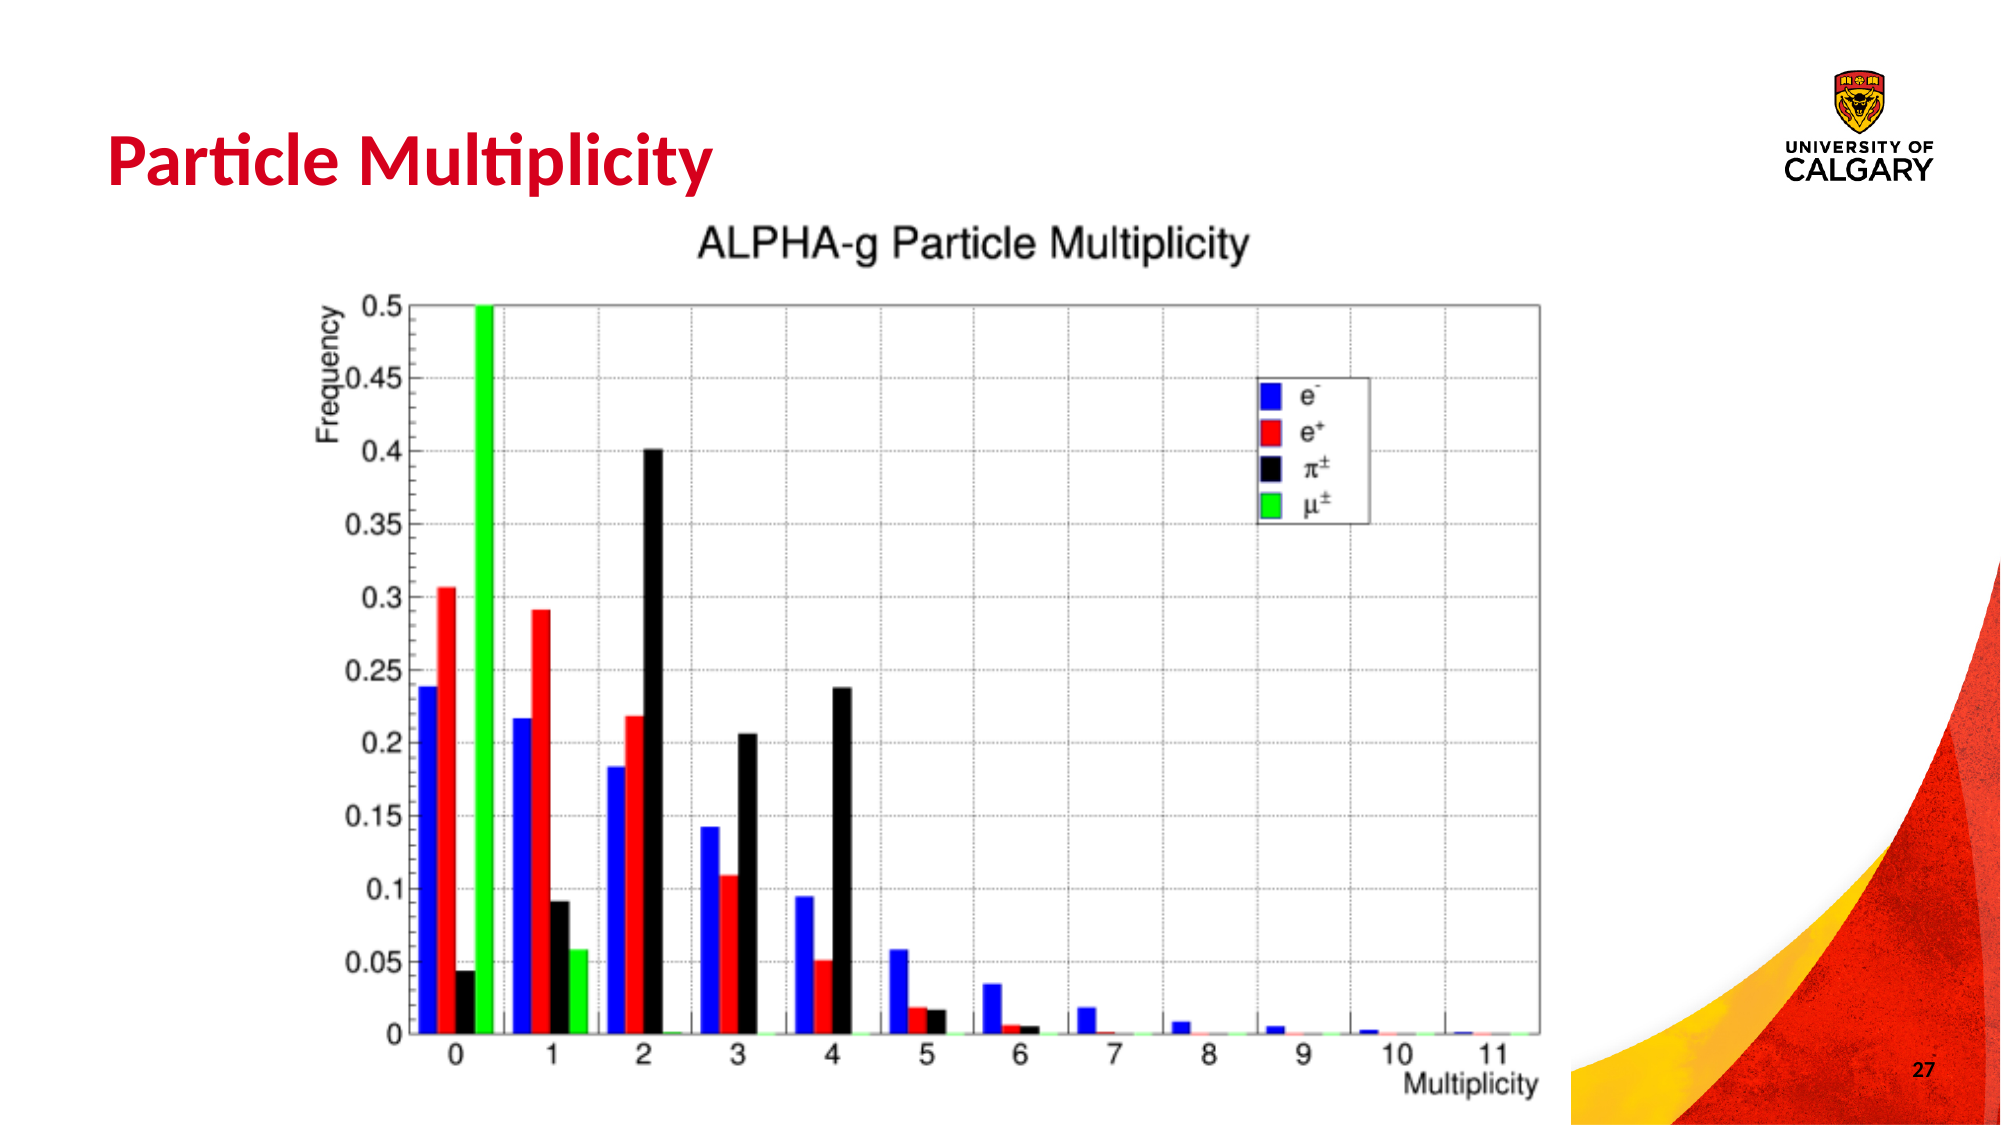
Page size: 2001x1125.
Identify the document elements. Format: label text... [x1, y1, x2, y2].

picture [0, 0, 2001, 1125]
title Particle Multiplicity [92, 76, 1688, 246]
text_box <number> [1500, 1046, 1951, 1107]
